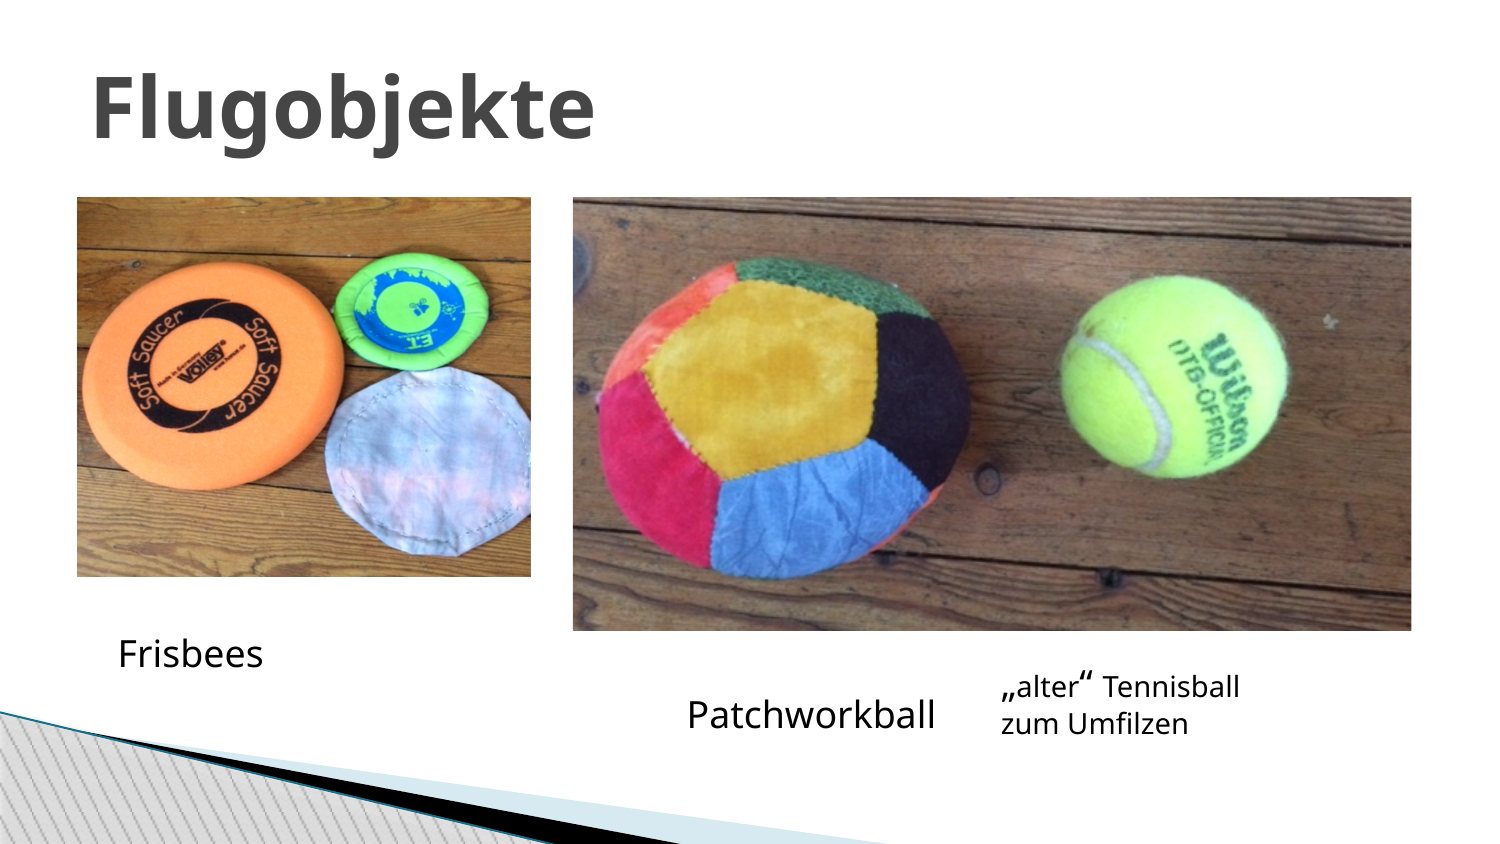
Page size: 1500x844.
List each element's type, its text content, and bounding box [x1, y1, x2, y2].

text_box Frisbees [102, 622, 279, 683]
picture [572, 197, 1412, 631]
text_box Flugobjekte [75, 33, 1425, 175]
text_box Patchworkball [671, 683, 962, 744]
text_box „alter“ Tennisball zum Umfilzen [986, 652, 1258, 748]
picture [76, 197, 535, 577]
